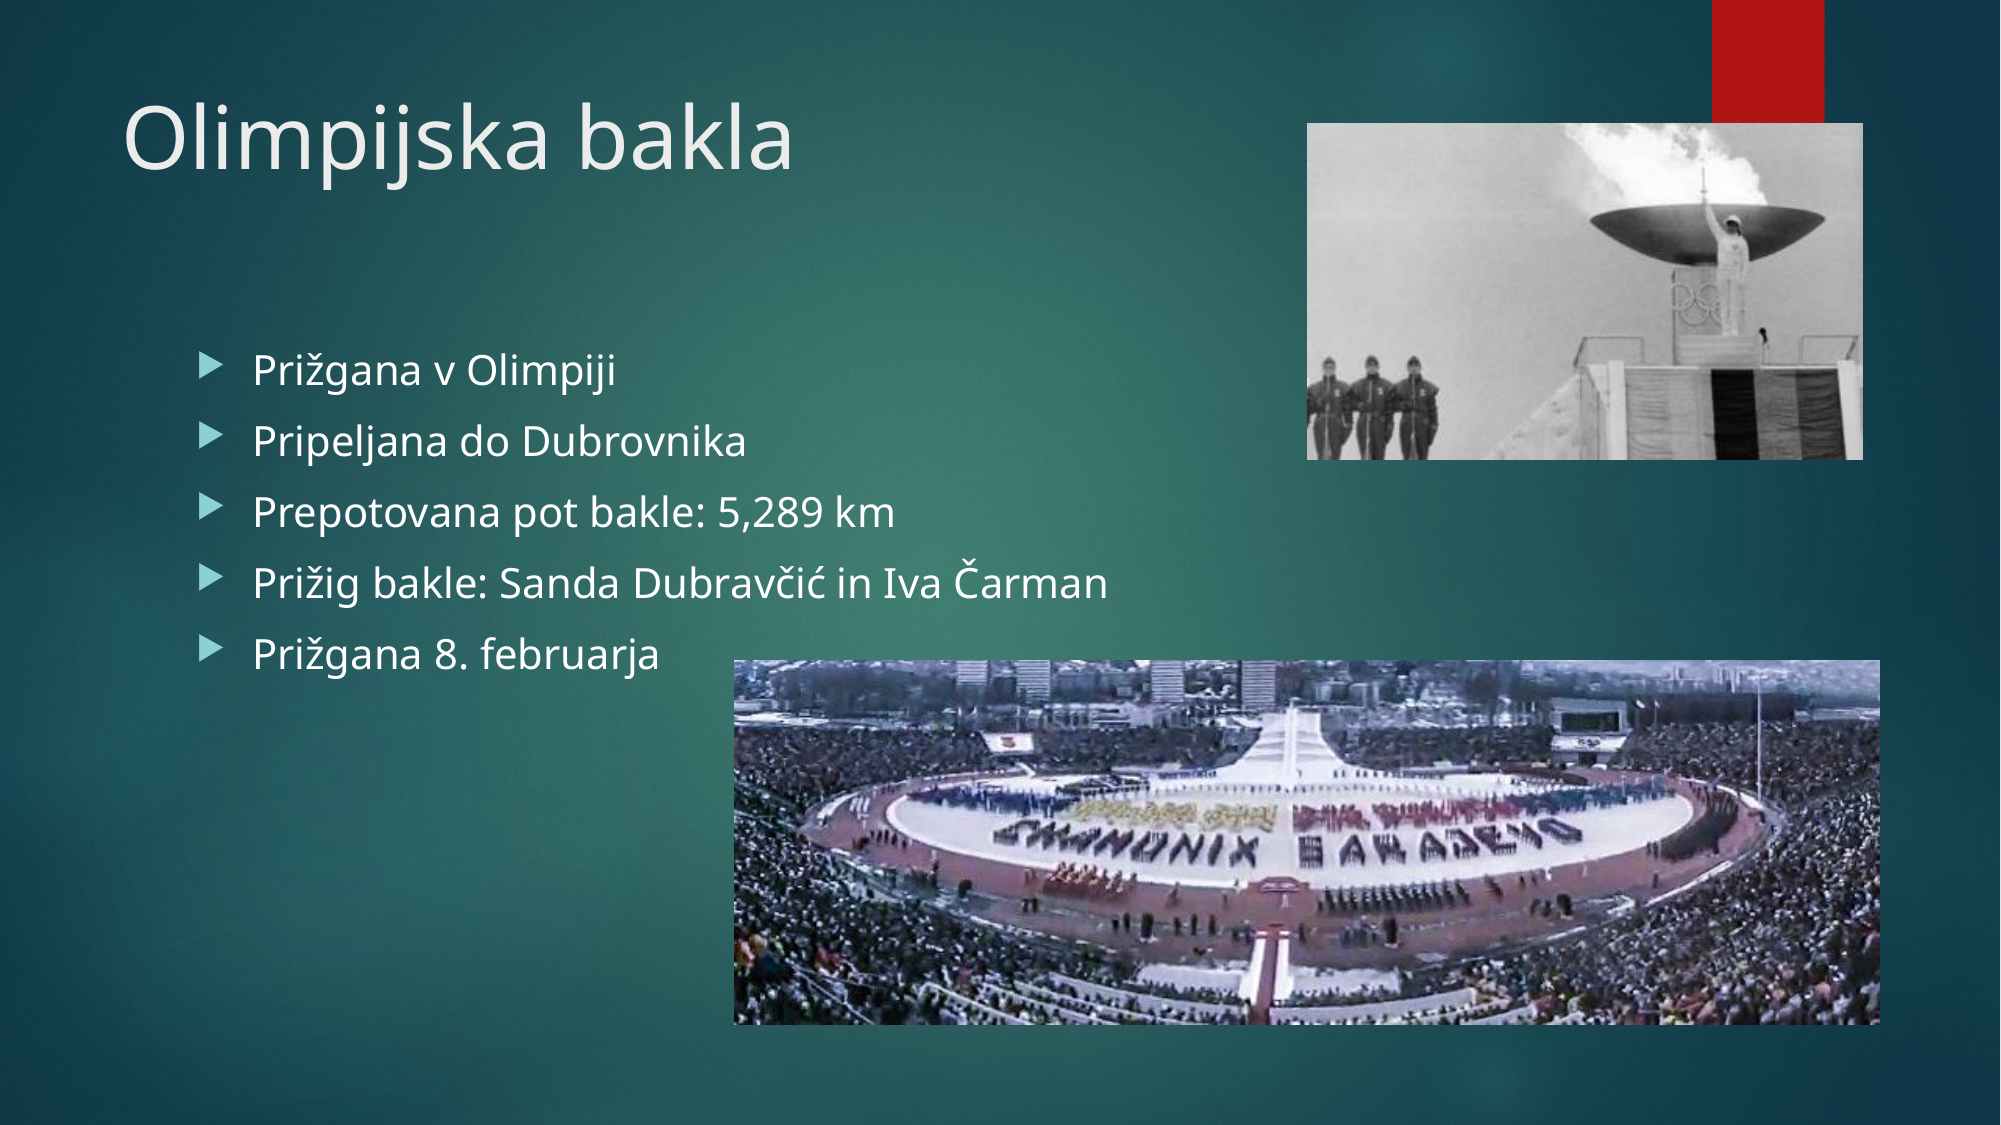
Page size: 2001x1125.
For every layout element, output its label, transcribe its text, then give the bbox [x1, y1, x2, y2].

picture [0, 0, 2001, 1125]
title Olimpijska bakla [106, 74, 1649, 304]
list Prižgana v Olimpiji Pripeljana do Dubrovnika Prepotovana pot bakle: 5,289 km Prižig bakle: Sanda Dubravčić in Iva Čarman Prižgana 8. februarja [181, 336, 1649, 1025]
